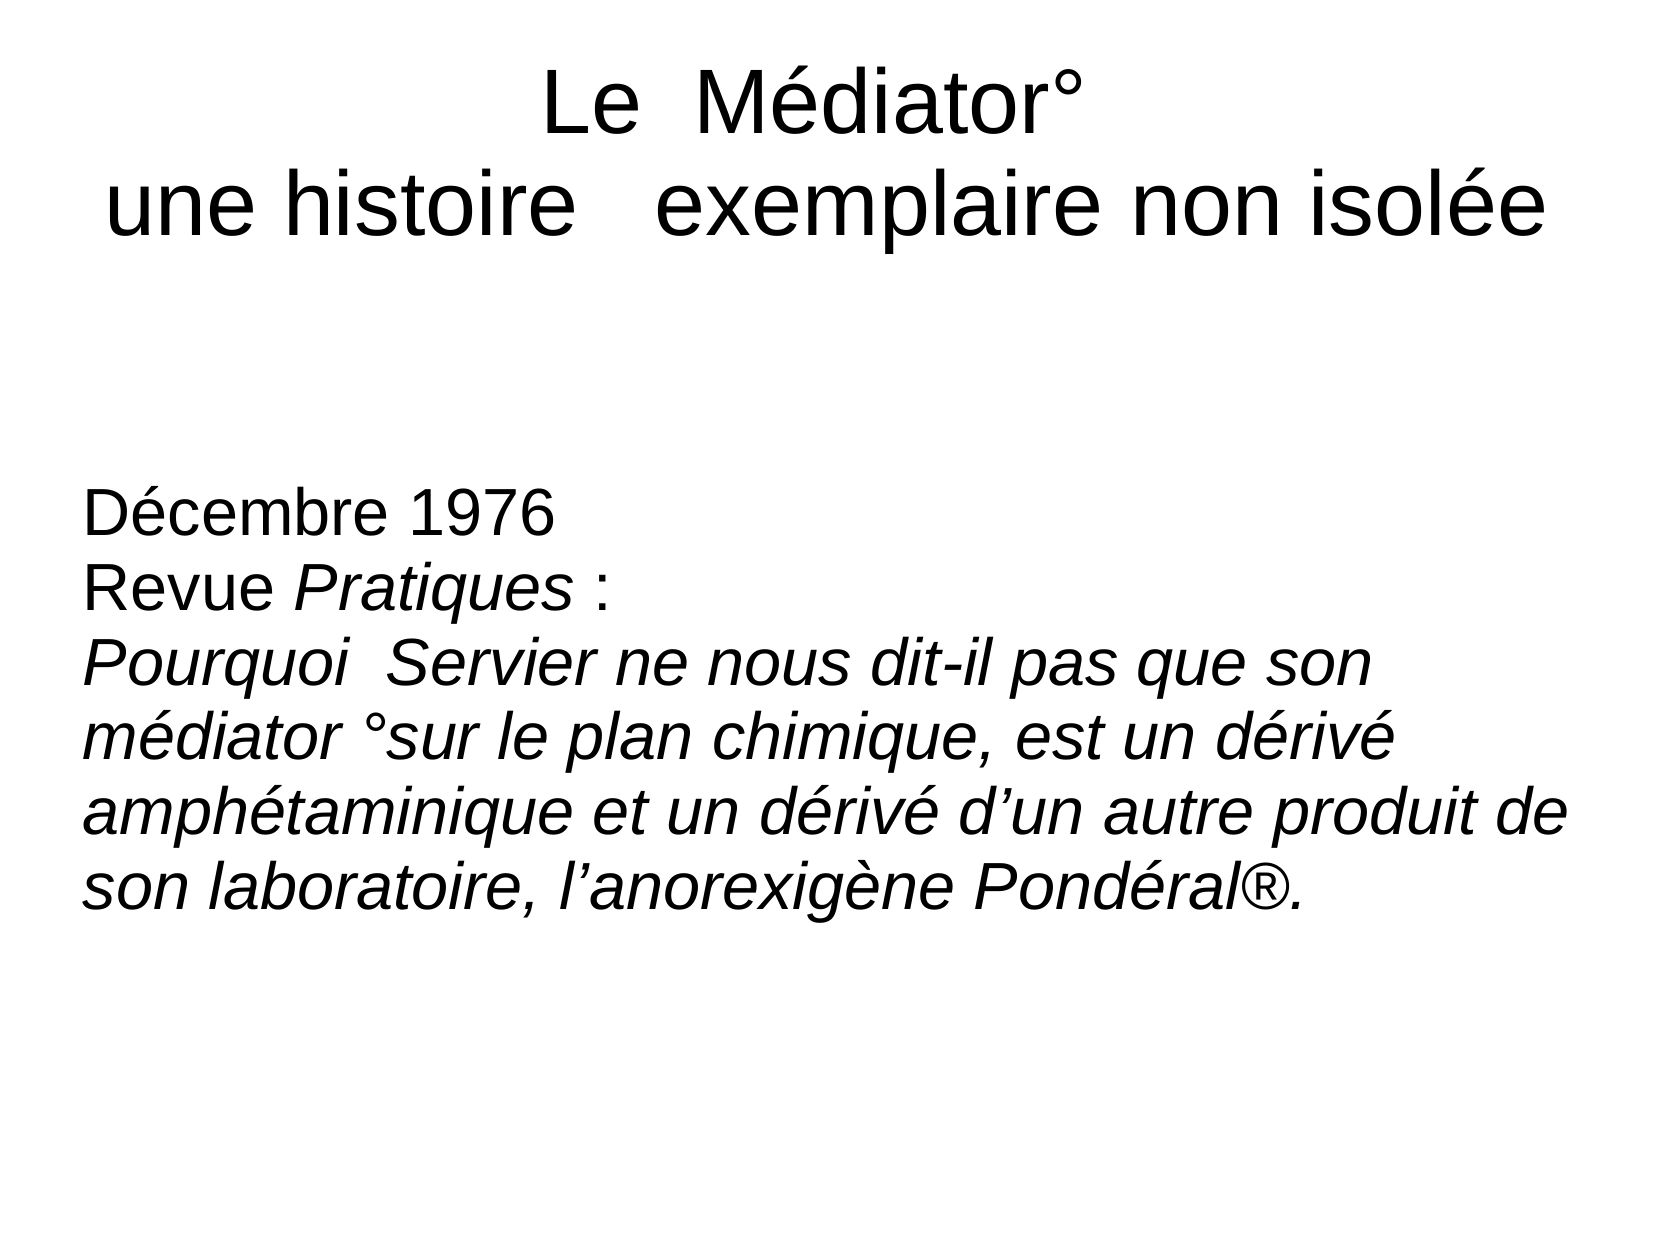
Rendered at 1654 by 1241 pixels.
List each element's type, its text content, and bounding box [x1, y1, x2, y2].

subtitle Décembre 1976 Revue Pratiques : Pourquoi Servier ne nous dit-il pas que son médiator °sur le plan chimique, est un dérivé amphétaminique et un dérivé d’un autre produit de son laboratoire, l’anorexigène Pondéral®. [82, 290, 1571, 1109]
title Le Médiator° une histoire exemplaire non isolée [82, 49, 1571, 257]
